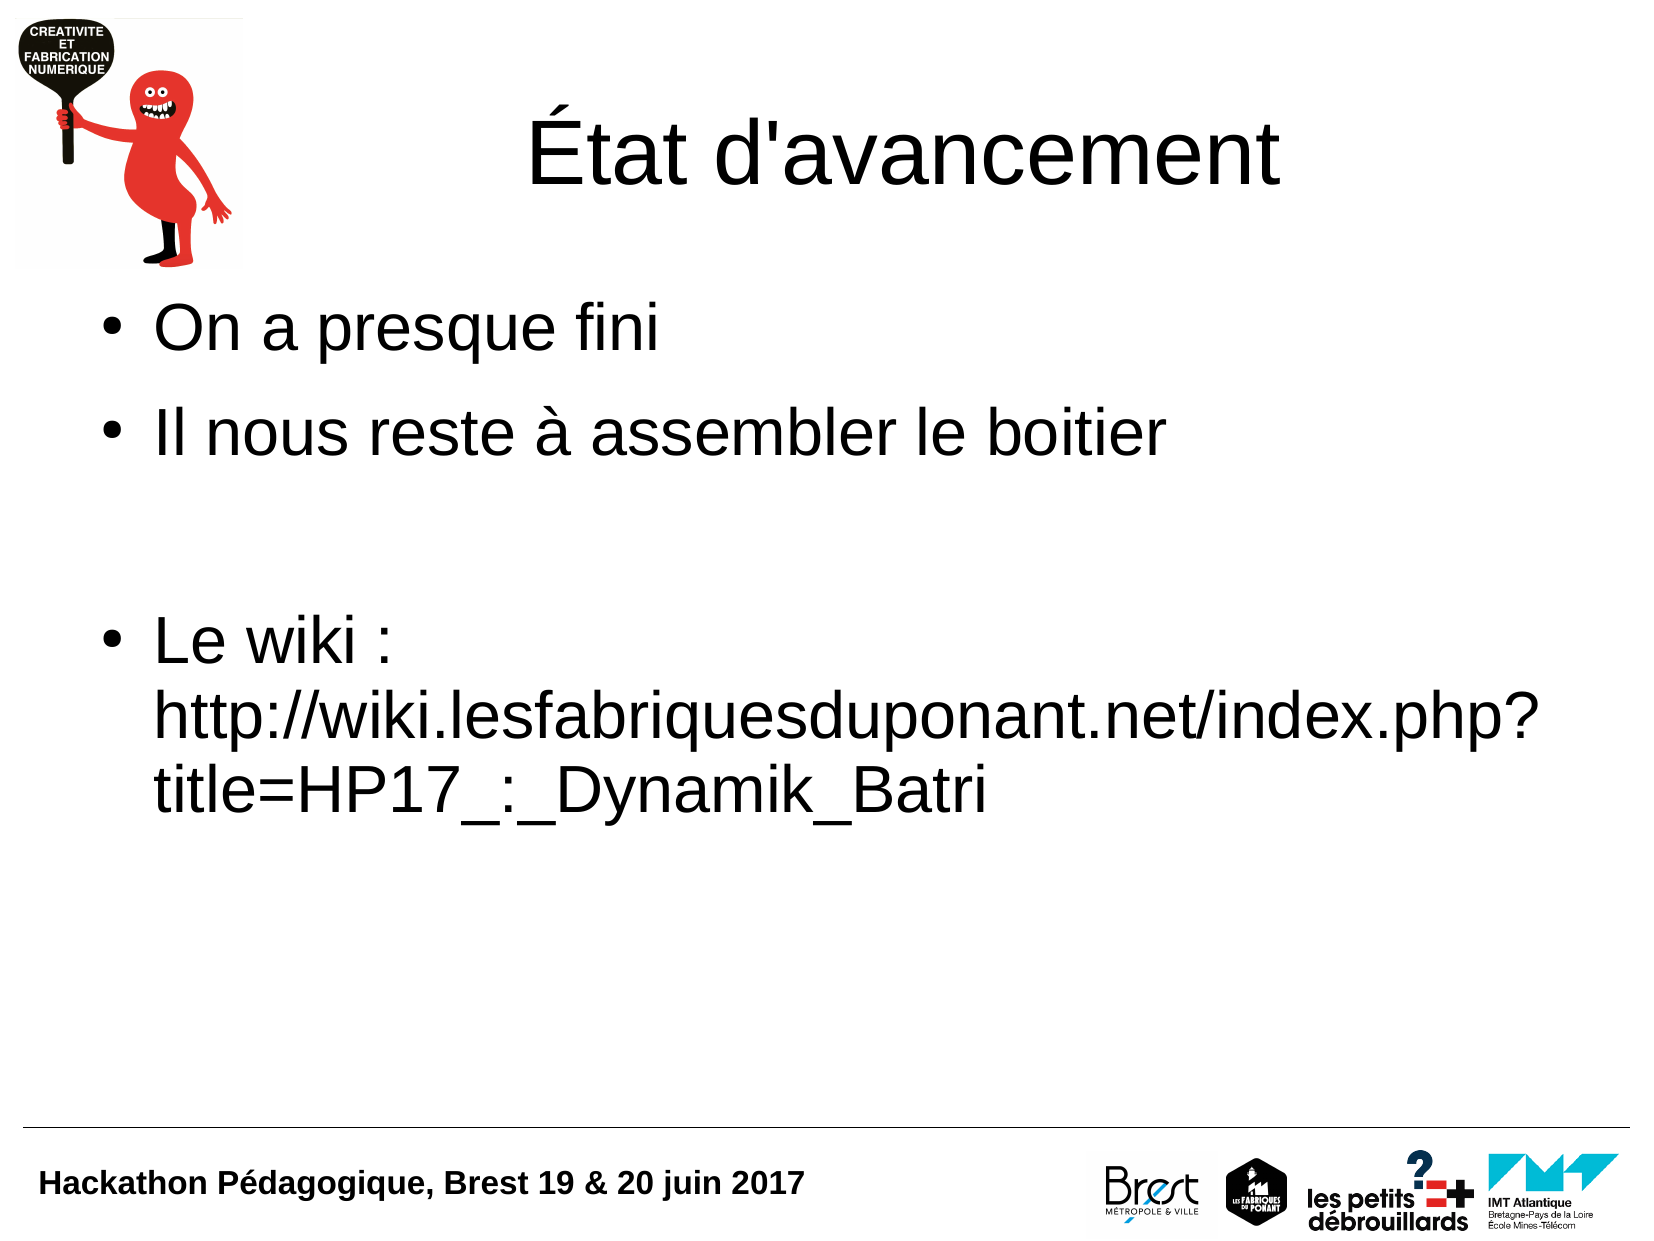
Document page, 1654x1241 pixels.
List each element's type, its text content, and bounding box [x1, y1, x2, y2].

picture [1308, 1150, 1474, 1231]
picture [15, 18, 243, 269]
text_box Hackathon Pédagogique, Brest 19 & 20 juin 2017 [23, 1157, 945, 1211]
picture [1488, 1153, 1619, 1229]
picture [1086, 1151, 1218, 1240]
picture [1226, 1158, 1287, 1226]
title État d'avancement [236, 49, 1571, 257]
list On a presque fini Il nous reste à assembler le boitier Le wiki : http://wiki.lesfabriquesduponant.net/index.php?title=HP17_:_Dynamik_Batri [82, 290, 1571, 1109]
